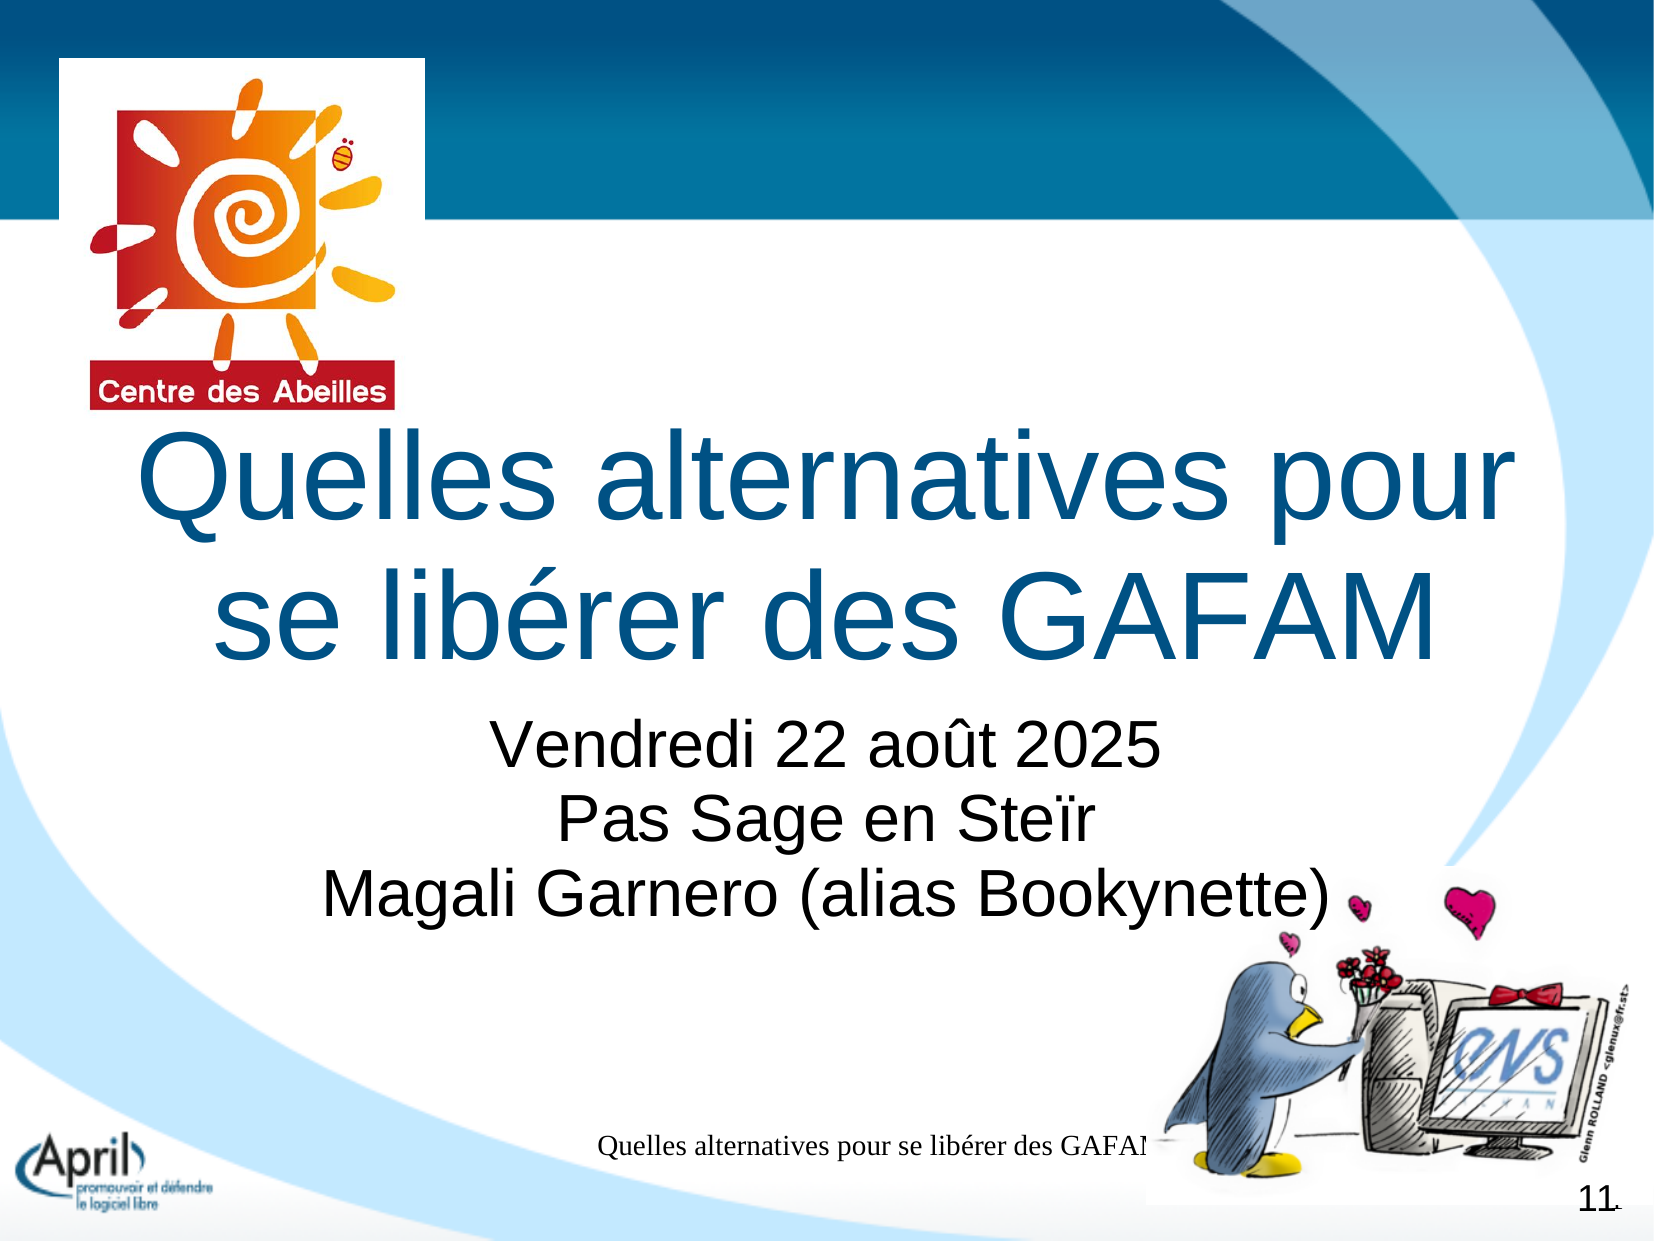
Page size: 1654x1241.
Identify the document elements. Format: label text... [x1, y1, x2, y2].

text_box 11 [1562, 1170, 1654, 1241]
subtitle Quelles alternatives pour se libérer des GAFAM Vendredi 22 août 2025 Pas Sage en Steïr Magali Garnero (alias Bookynette) [82, 295, 1571, 1043]
picture [0, 0, 1654, 1241]
